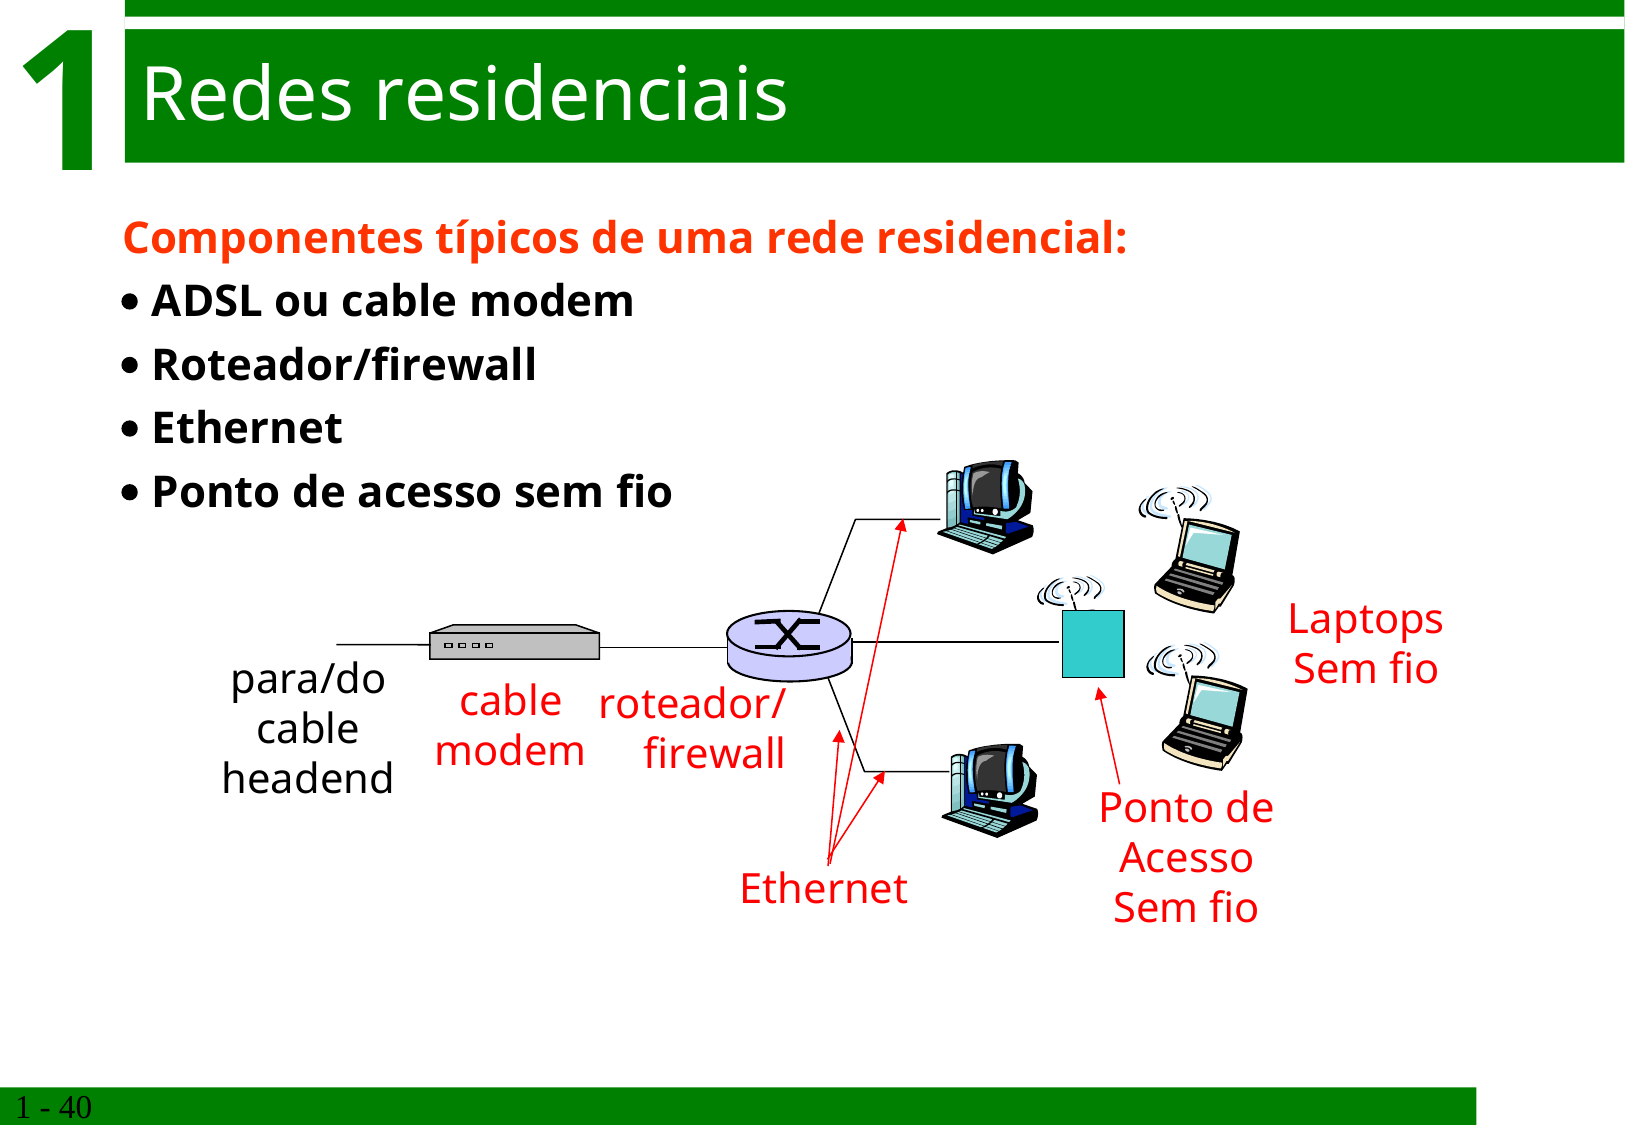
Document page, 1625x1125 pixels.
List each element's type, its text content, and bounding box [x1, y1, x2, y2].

chart [936, 459, 1036, 555]
text_box Ponto de Acesso Sem fio [1083, 772, 1290, 939]
chart [941, 742, 1040, 838]
picture [1036, 574, 1125, 678]
text_box [727, 610, 852, 682]
text_box cable modem [419, 666, 603, 782]
text_box para/do cable headend [206, 643, 411, 810]
text_box [1062, 610, 1125, 678]
list Componentes típicos de uma rede residencial:  ADSL ou cable modem  Roteador/firewall  Ethernet  Ponto de acesso sem fio [107, 207, 1488, 525]
picture [1146, 641, 1248, 771]
text_box Laptops Sem fio [1273, 583, 1461, 700]
text_box roteador/ firewall [583, 668, 802, 785]
text_box Redes residenciais [125, 37, 1625, 138]
text_box Ethernet [724, 854, 924, 971]
text_box [429, 624, 600, 660]
picture [1138, 483, 1240, 614]
